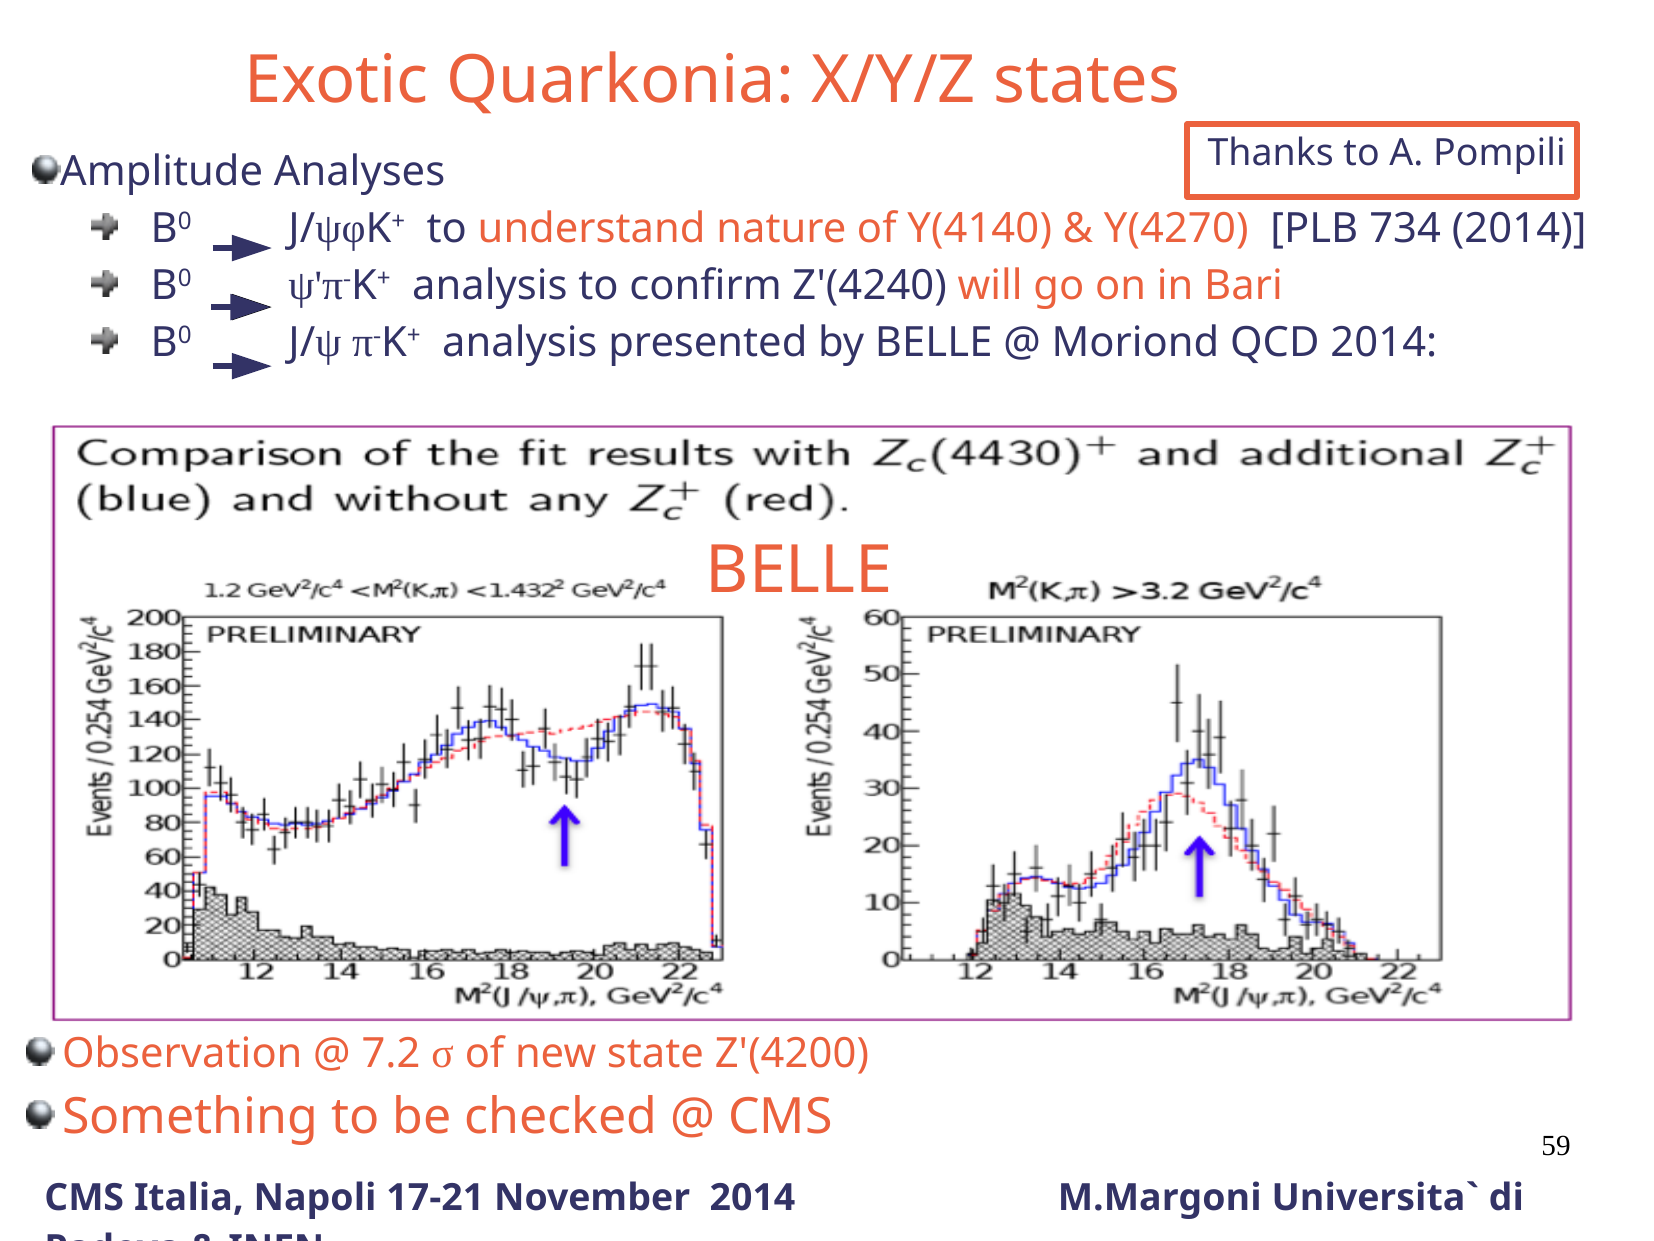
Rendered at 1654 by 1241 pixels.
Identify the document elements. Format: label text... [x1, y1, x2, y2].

text_box Observation @ 7.2 σ of new state Z'(4200) Something to be checked @ CMS [11, 1015, 1654, 1173]
picture [47, 425, 1585, 1028]
text_box Amplitude Analyses B0 J/ψφK+ to understand nature of Y(4140) & Y(4270) [PLB 734 (2014)] B0 ψ'π-K+ analysis to confirm Z'(4240) will go on in Bari B0 J/ψ π-K+ analysis presented by BELLE @ Moriond QCD 2014: [1190, 127, 1574, 194]
text_box Thanks to A. Pompili [1192, 118, 1654, 191]
text_box Exotic Quarkonia: X/Y/Z states [17, 23, 1654, 76]
text_box BELLE [690, 513, 999, 632]
text_box CMS Italia, Napoli 17-21 November 2014 M.Margoni Universita` di Padova & INFN [29, 1173, 1625, 1237]
text_box Thanks to A. Pompili [1192, 127, 1574, 191]
text_box Amplitude Analyses B0 J/ψφK+ to understand nature of Y(4140) & Y(4270) [PLB 734 (2014)] B0 ψ'π-K+ analysis to confirm Z'(4240) will go on in Bari B0 J/ψ π-K+ analysis presented by BELLE @ Moriond QCD 2014: [17, 76, 1654, 482]
